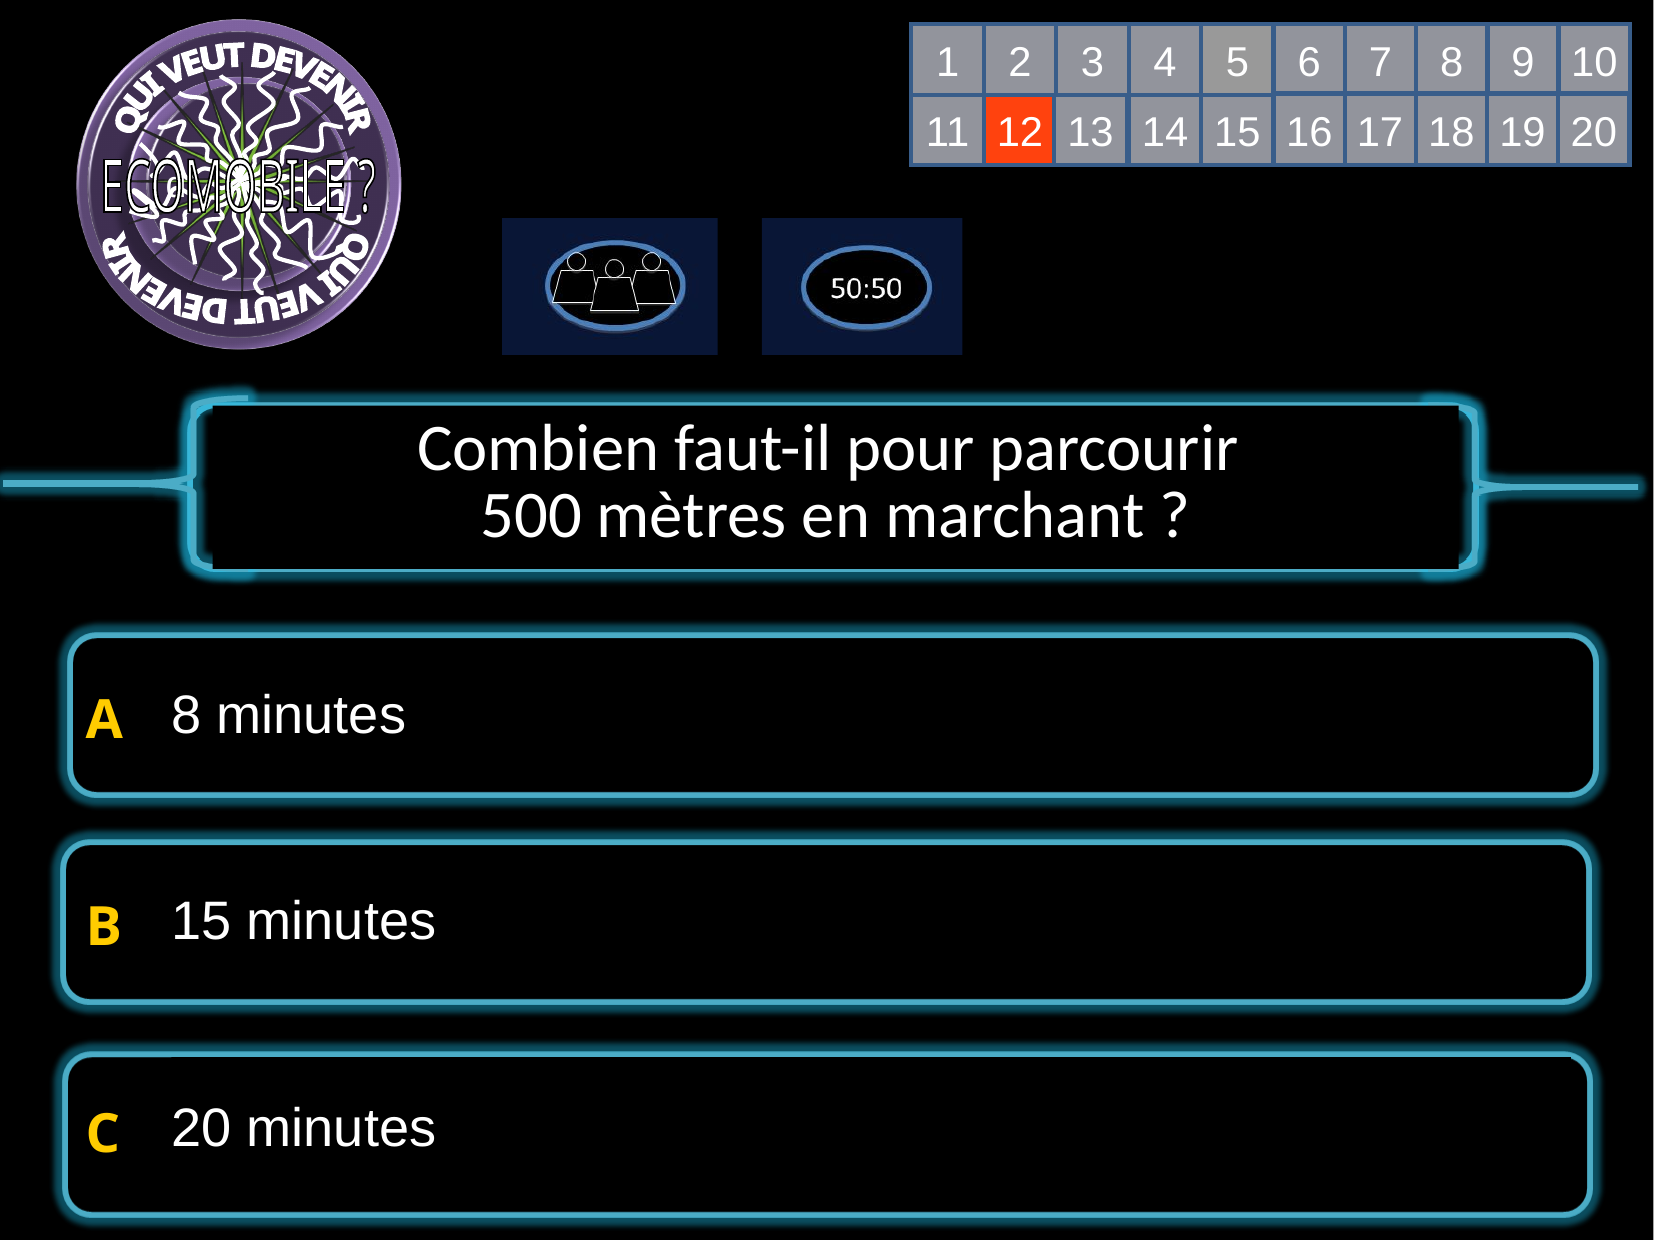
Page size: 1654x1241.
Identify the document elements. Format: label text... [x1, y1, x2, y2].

text_box 7 [1344, 24, 1416, 93]
text_box 13 [1054, 94, 1127, 166]
text_box 19 [1486, 93, 1558, 166]
picture [43, 822, 1609, 1022]
text_box 6 [1273, 24, 1344, 93]
text_box 14 [1128, 94, 1201, 166]
text_box 20 [1558, 93, 1630, 166]
text_box 17 [1345, 93, 1415, 166]
picture [0, 377, 1654, 591]
text_box 4 [1128, 24, 1201, 94]
title Combien faut-il pour parcourir 500 mètres en marchant ? [212, 405, 1459, 569]
picture [53, 18, 402, 370]
text_box 5 [1201, 24, 1273, 94]
picture [50, 615, 1616, 815]
picture [45, 1034, 1610, 1235]
list 20 minutes [171, 1057, 1571, 1199]
text_box 11 [911, 94, 983, 166]
text_box 12 [983, 94, 1054, 166]
text_box 2 [983, 24, 1056, 94]
text_box 16 [1273, 93, 1345, 166]
text_box 1 [911, 24, 983, 94]
text_box 18 [1415, 93, 1486, 166]
text_box 9 [1487, 24, 1558, 93]
text_box 15 [1201, 94, 1273, 166]
text_box 10 [1558, 24, 1630, 93]
text_box 3 [1056, 24, 1128, 95]
list 15 minutes [171, 850, 1571, 993]
list 8 minutes [171, 643, 1571, 786]
text_box 8 [1416, 24, 1487, 93]
